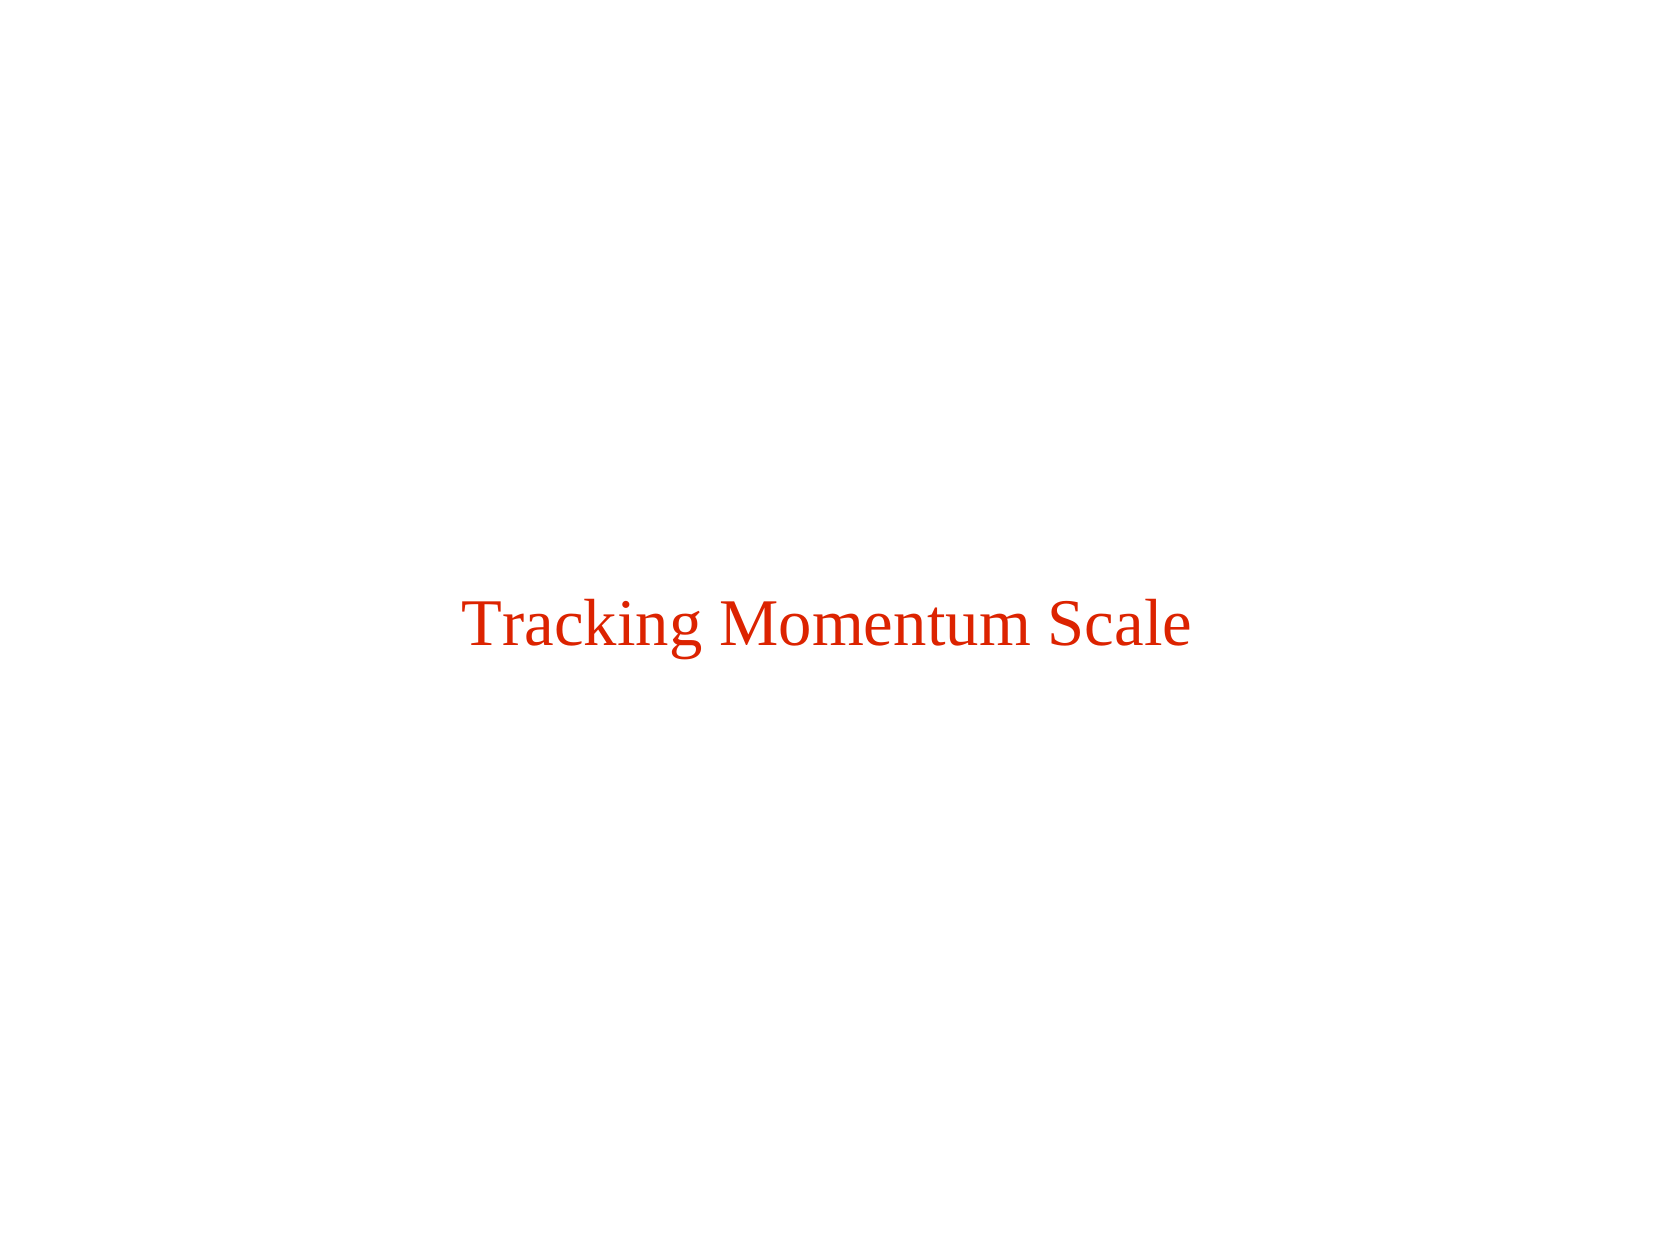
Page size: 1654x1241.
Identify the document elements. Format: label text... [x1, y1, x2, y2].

title Tracking Momentum Scale [121, 569, 1534, 676]
